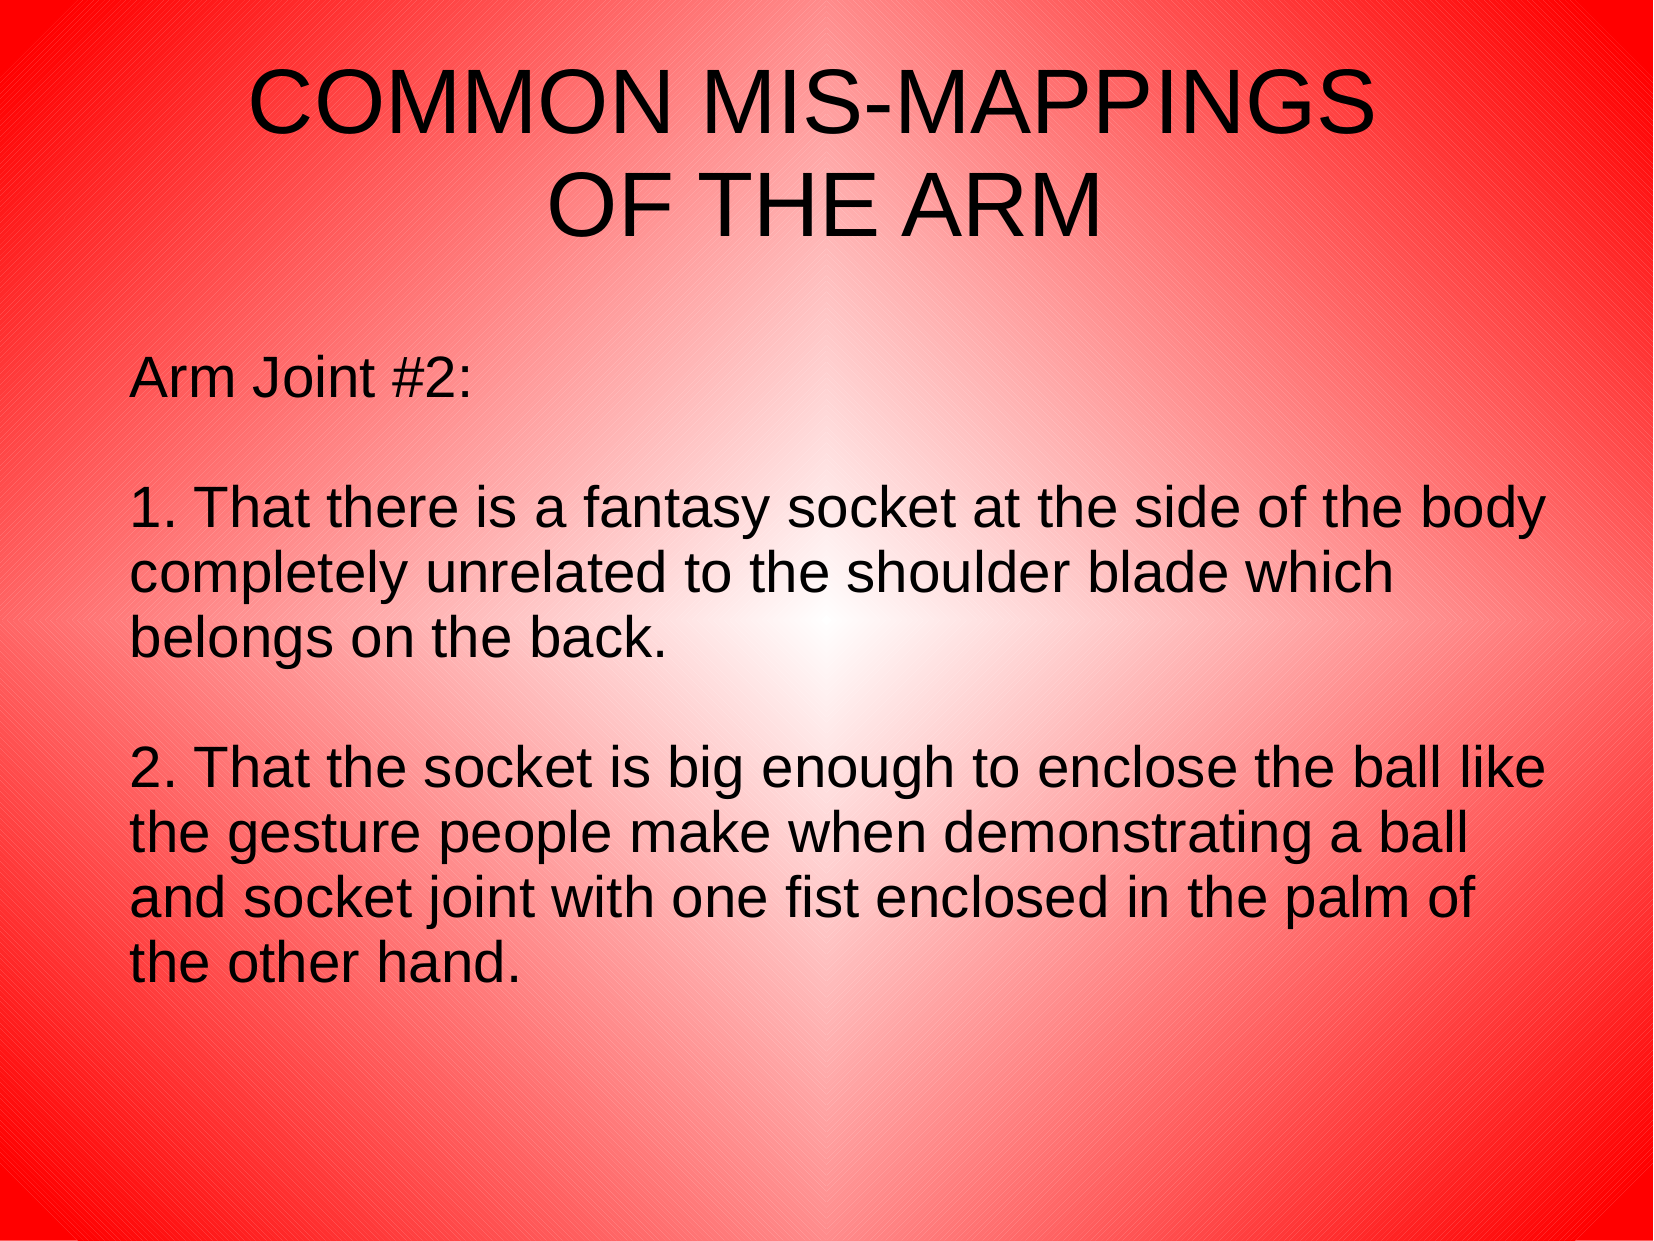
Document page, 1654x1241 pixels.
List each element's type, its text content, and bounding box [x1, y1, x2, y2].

title COMMON MIS-MAPPINGS OF THE ARM [82, 49, 1571, 257]
text_box Arm Joint #2: 1. That there is a fantasy socket at the side of the body completely unrelated to the shoulder blade which belongs on the back. 2. That the socket is big enough to enclose the ball like the gesture people make when demonstrating a ball and socket joint with one fist enclosed in the palm of the other hand. [115, 337, 1576, 1163]
